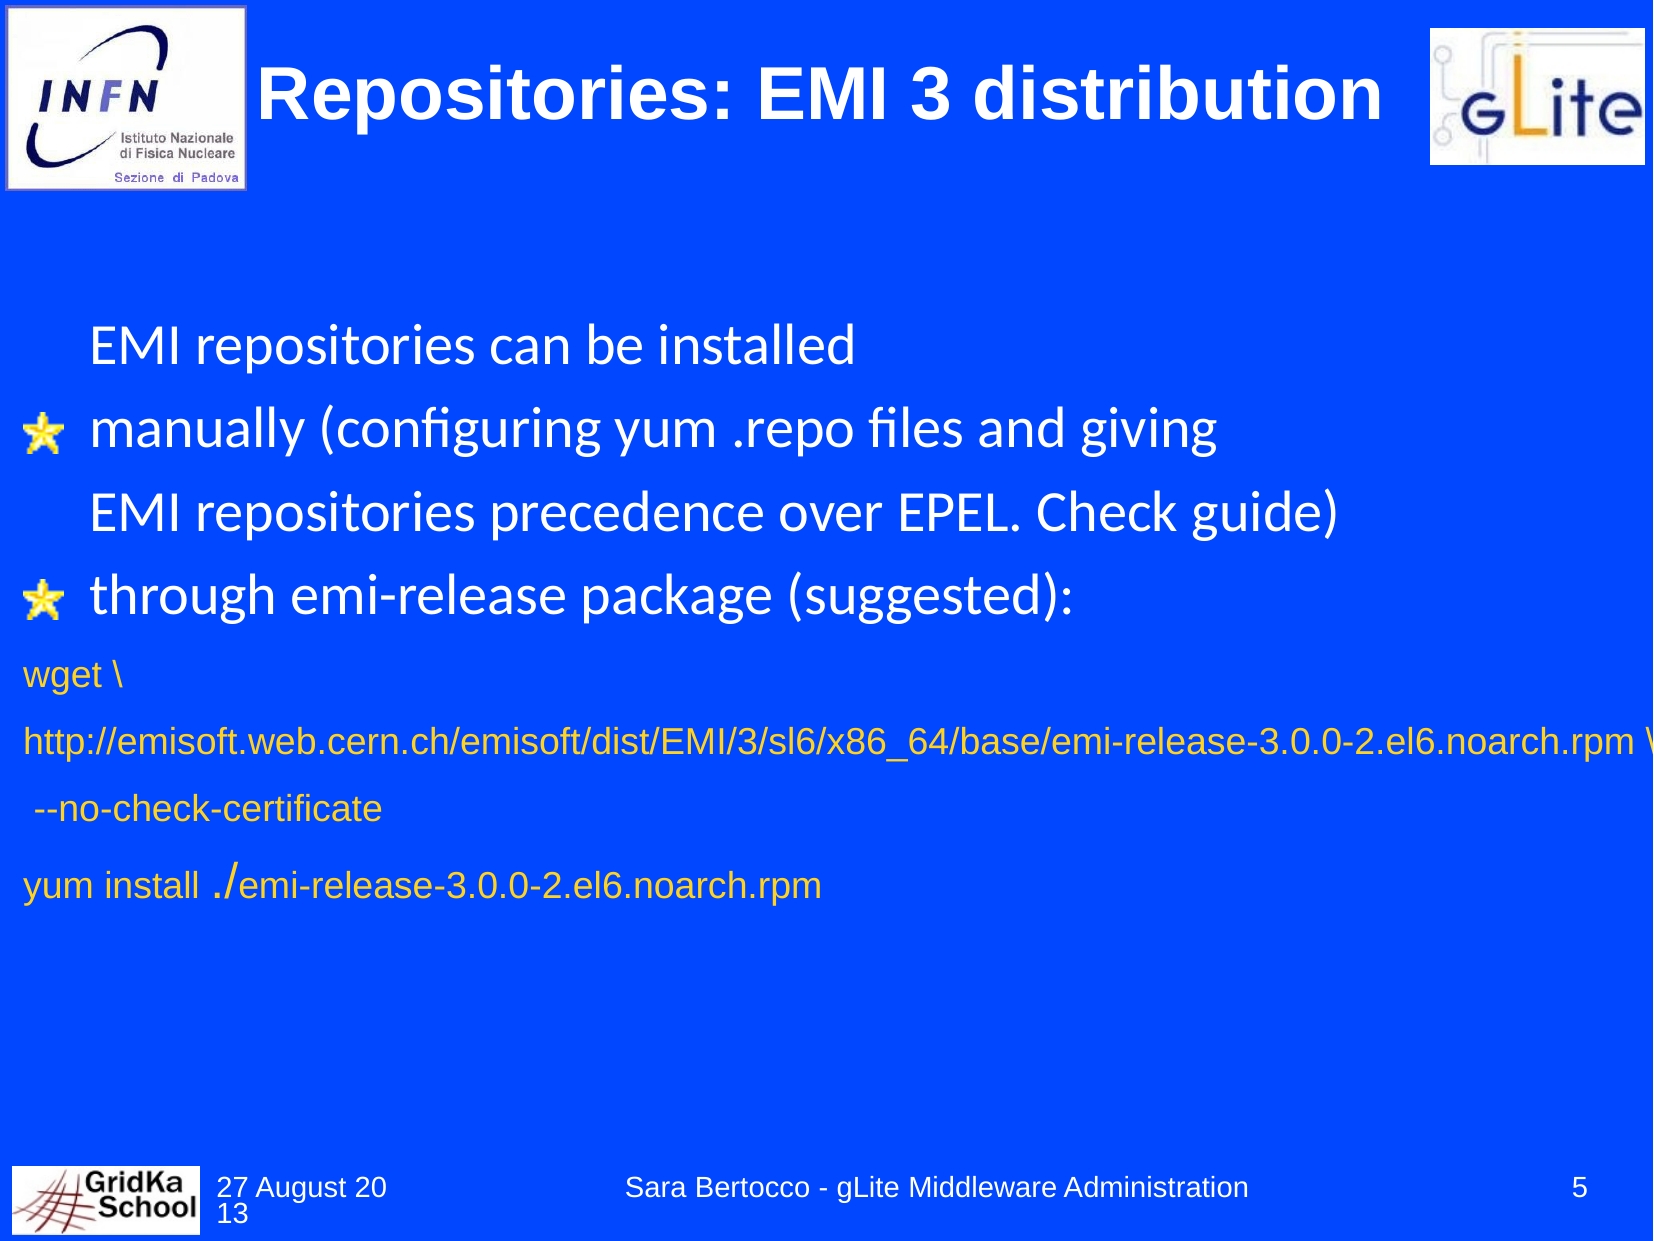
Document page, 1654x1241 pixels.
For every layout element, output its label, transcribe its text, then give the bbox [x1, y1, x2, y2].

picture [1430, 28, 1645, 165]
text_box EMI repositories can be installed manually (configuring yum .repo files and giving EMI repositories precedence over EPEL. Check guide) through emi-release package (suggested): wget \ http://emisoft.web.cern.ch/emisoft/dist/EMI/3/sl6/x86_64/base/emi-release-3.0.0-2.el6.noarch.rpm \ --no-check-certificate yum install ./emi-release-3.0.0-2.el6.noarch.rpm [8, 313, 1653, 963]
picture [5, 5, 247, 191]
picture [12, 1166, 200, 1235]
title Repositories: EMI 3 distribution [9, 0, 1633, 188]
